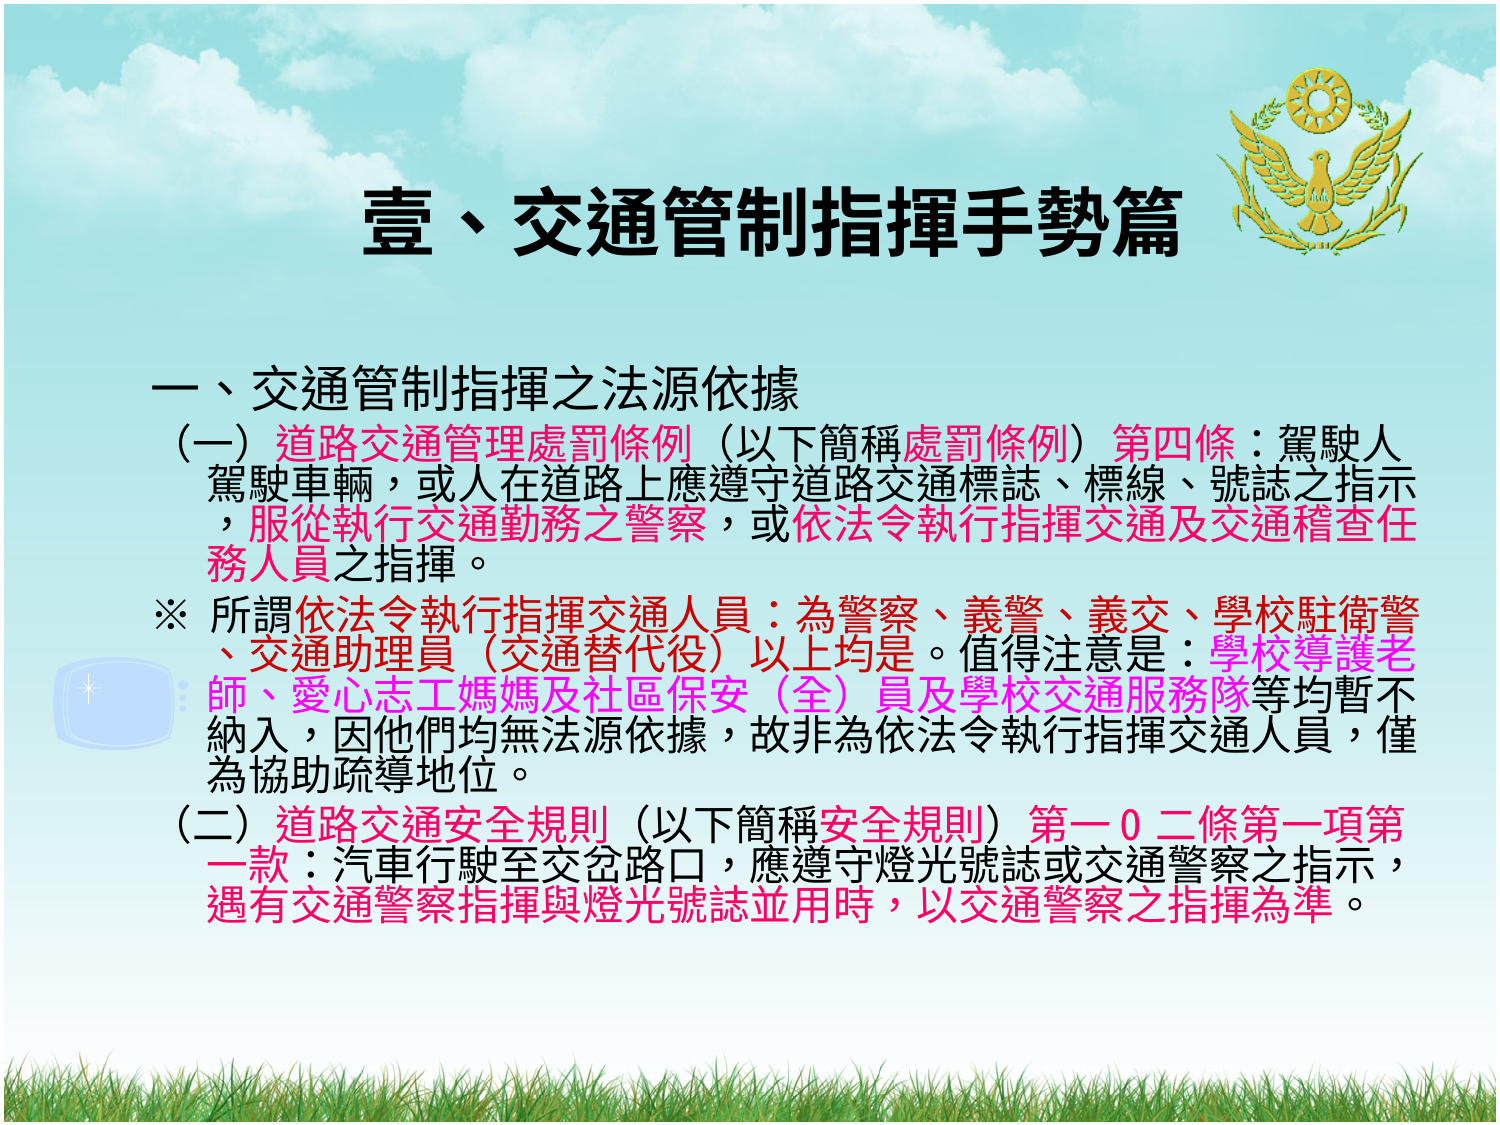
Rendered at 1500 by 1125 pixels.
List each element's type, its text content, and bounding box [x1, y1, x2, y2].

title 壹、交通管制指揮手勢篇 [242, 165, 1341, 276]
list 一、交通管制指揮之法源依據 （一）道路交通管理處罰條例（以下簡稱處罰條例）第四條：駕駛人駕駛車輛，或人在道路上應遵守道路交通標誌、標線、號誌之指示，服從執行交通勤務之警察，或依法令執行指揮交通及交通稽查任務人員之指揮。 ※所謂依法令執行指揮交通人員：為警察、義警、義交、學校駐衛警、交通助理員（交通替代役）以上均是。值得注意是：學校導護老師、愛心志工媽媽及社區保安（全）員及學校交通服務隊等均暫不納入，因他們均無法源依據，故非為依法令執行指揮交通人員，僅為協助疏導地位。 （二）道路交通安全規則（以下簡稱安全規則）第一O二條第一項第一款：汽車行駛至交岔路口，應遵守燈光號誌或交通警察之指示，遇有交通警察指揮與燈光號誌並用時，以交通警察之指揮為準。 [135, 361, 1459, 977]
picture [0, 0, 1500, 1125]
